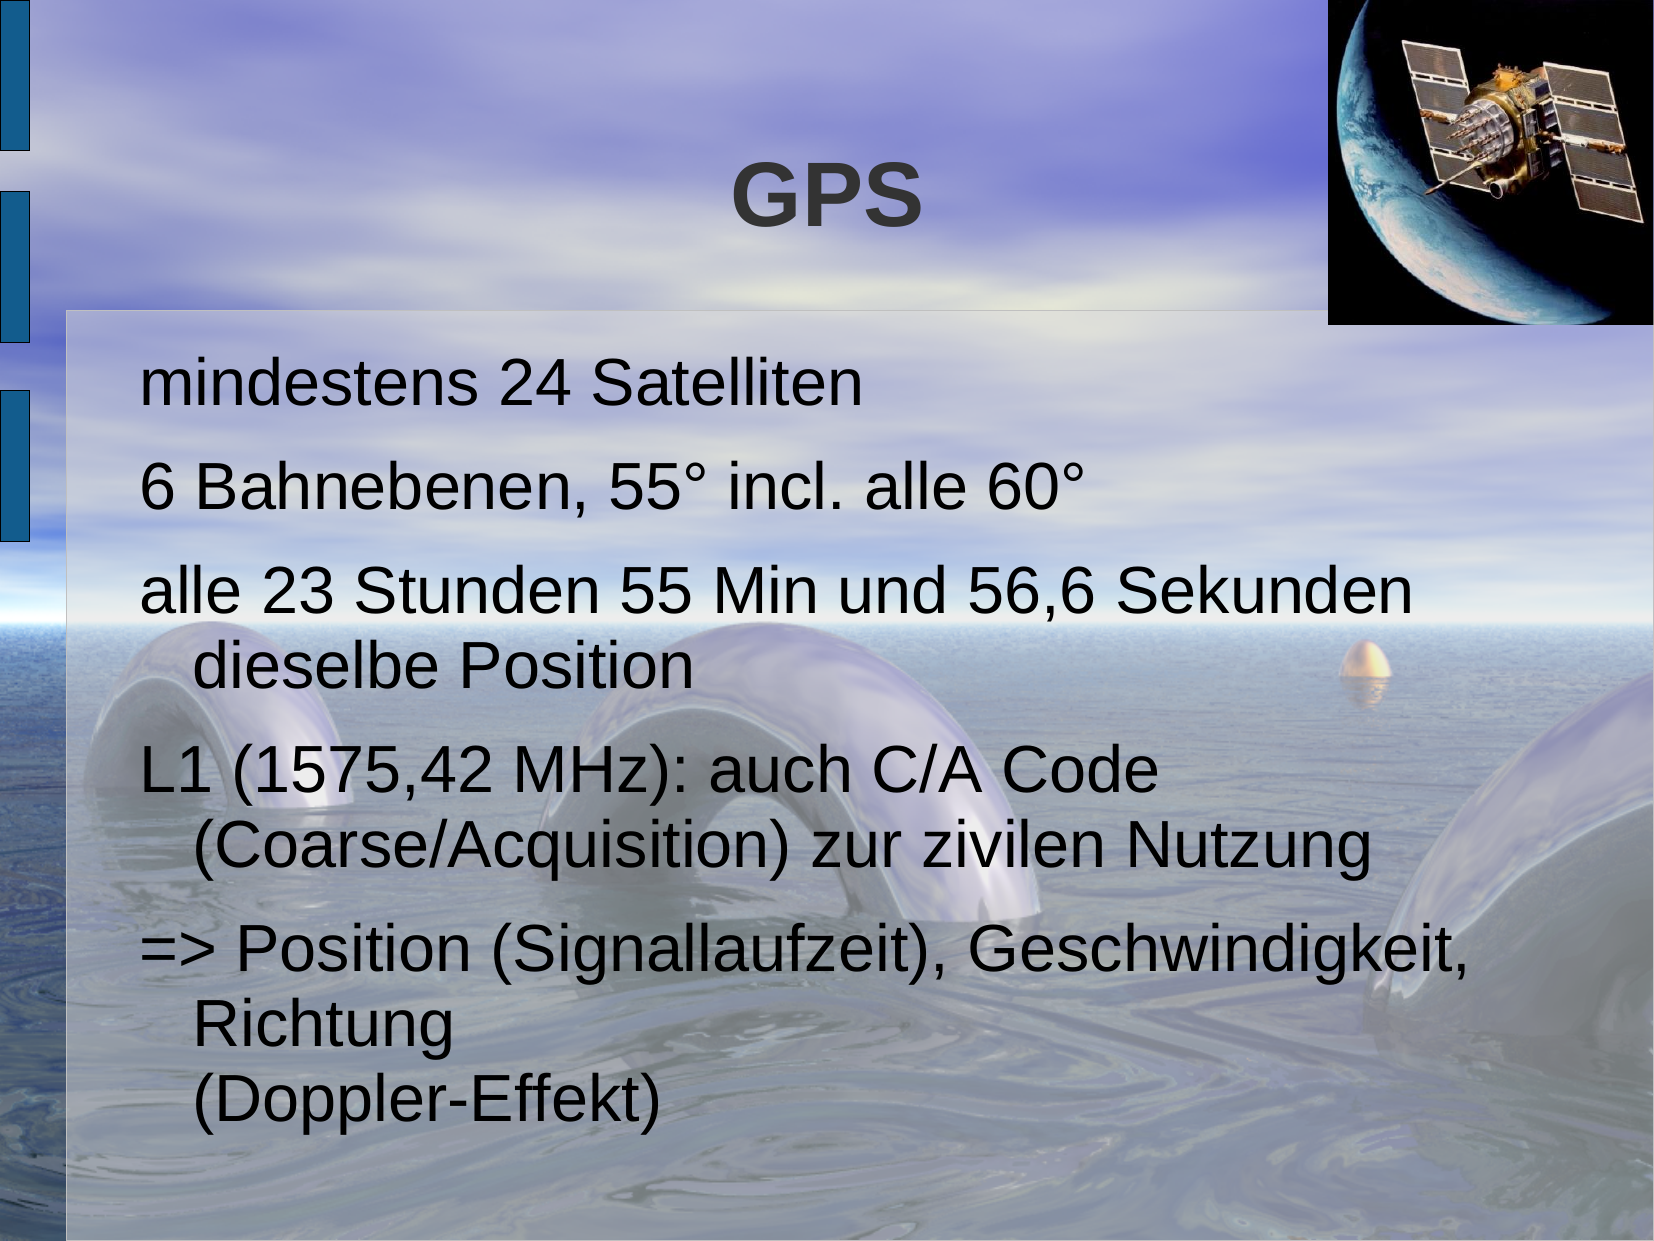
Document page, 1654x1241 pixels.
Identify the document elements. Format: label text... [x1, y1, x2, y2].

picture [0, 0, 1654, 1241]
list mindestens 24 Satelliten 6 Bahnebenen, 55° incl. alle 60° alle 23 Stunden 55 Min und 56,6 Sekunden dieselbe Position L1 (1575,42 MHz): auch C/A Code (Coarse/Acquisition) zur zivilen Nutzung => Position (Signallaufzeit), Geschwindigkeit, Richtung (Doppler-Effekt) [121, 344, 1534, 1163]
title GPS [121, 91, 1328, 299]
